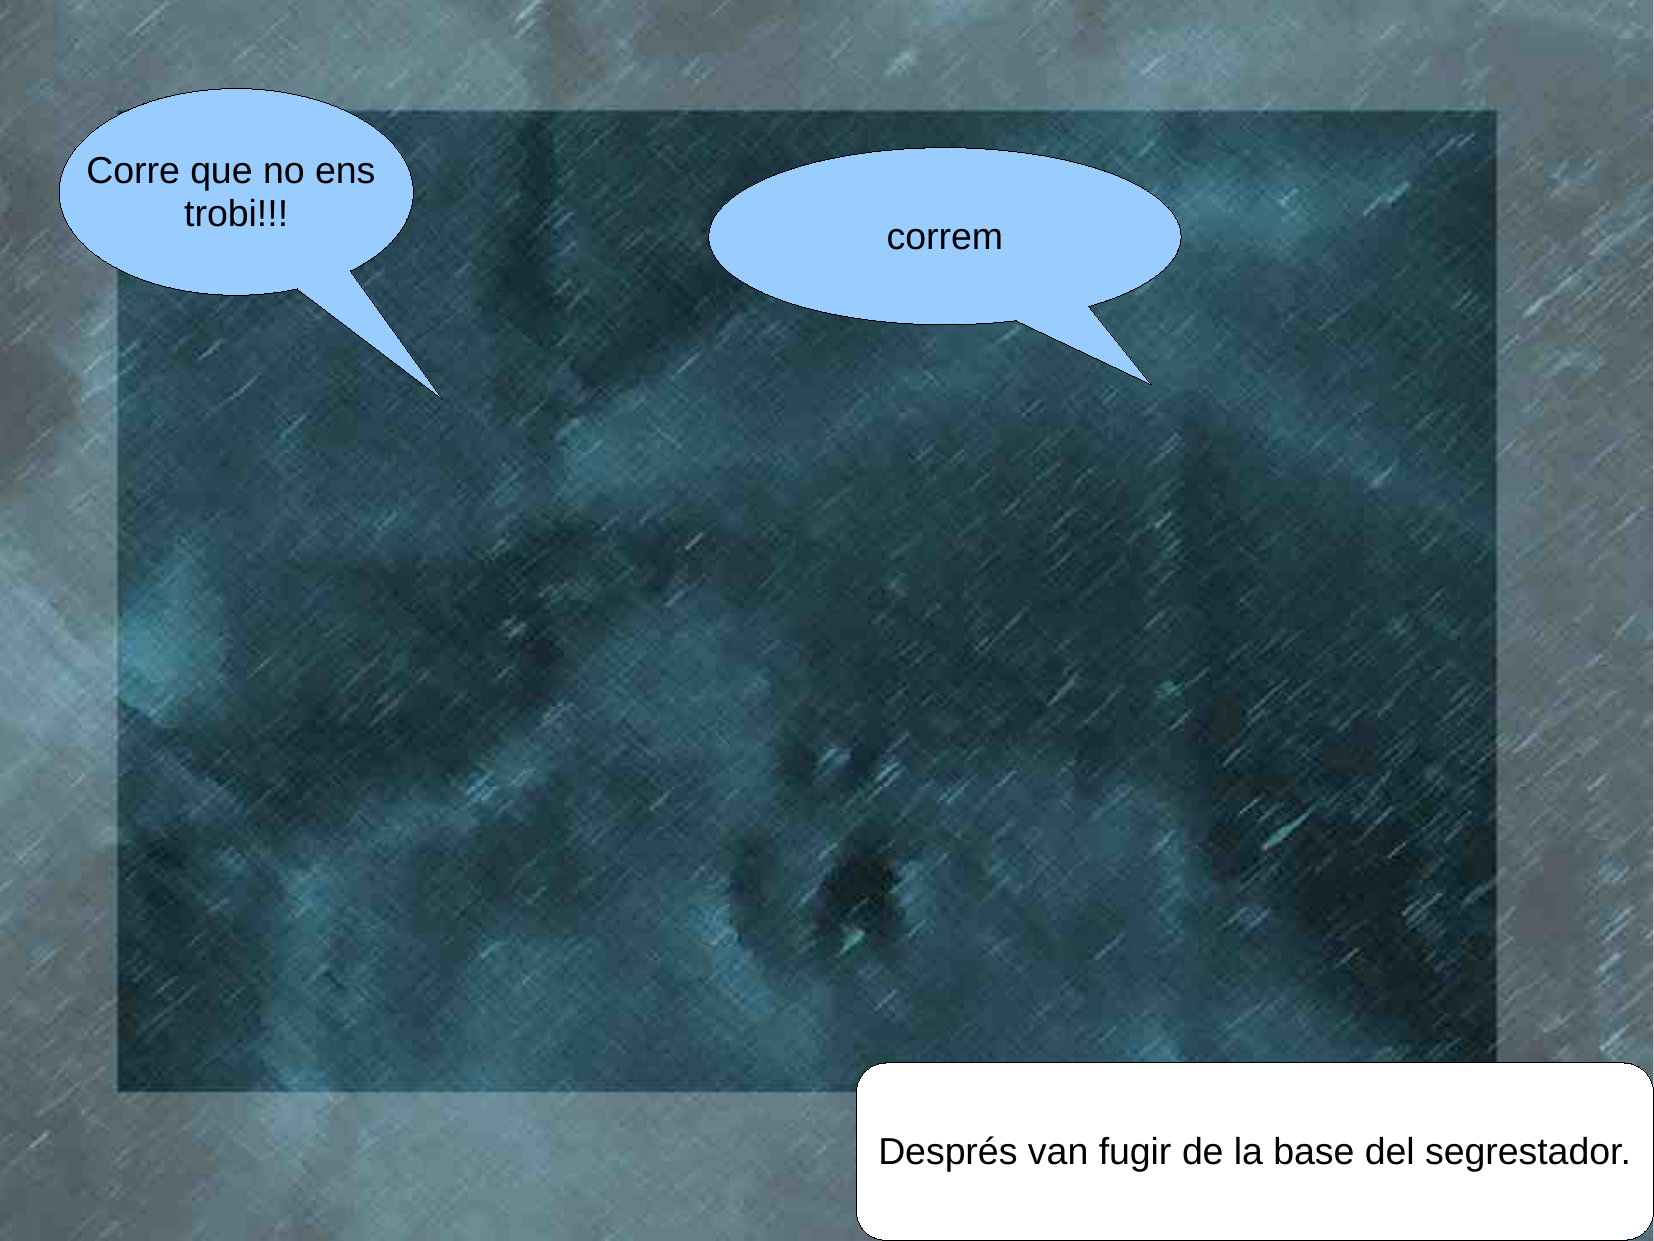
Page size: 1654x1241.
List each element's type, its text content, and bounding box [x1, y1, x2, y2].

text_box Després van fugir de la base del segrestador. [856, 1062, 1654, 1241]
picture [1628, 1217, 1654, 1241]
picture [0, 0, 1654, 1241]
text_box correm [708, 147, 1182, 385]
text_box Corre que no ens trobi!!! [59, 88, 443, 400]
